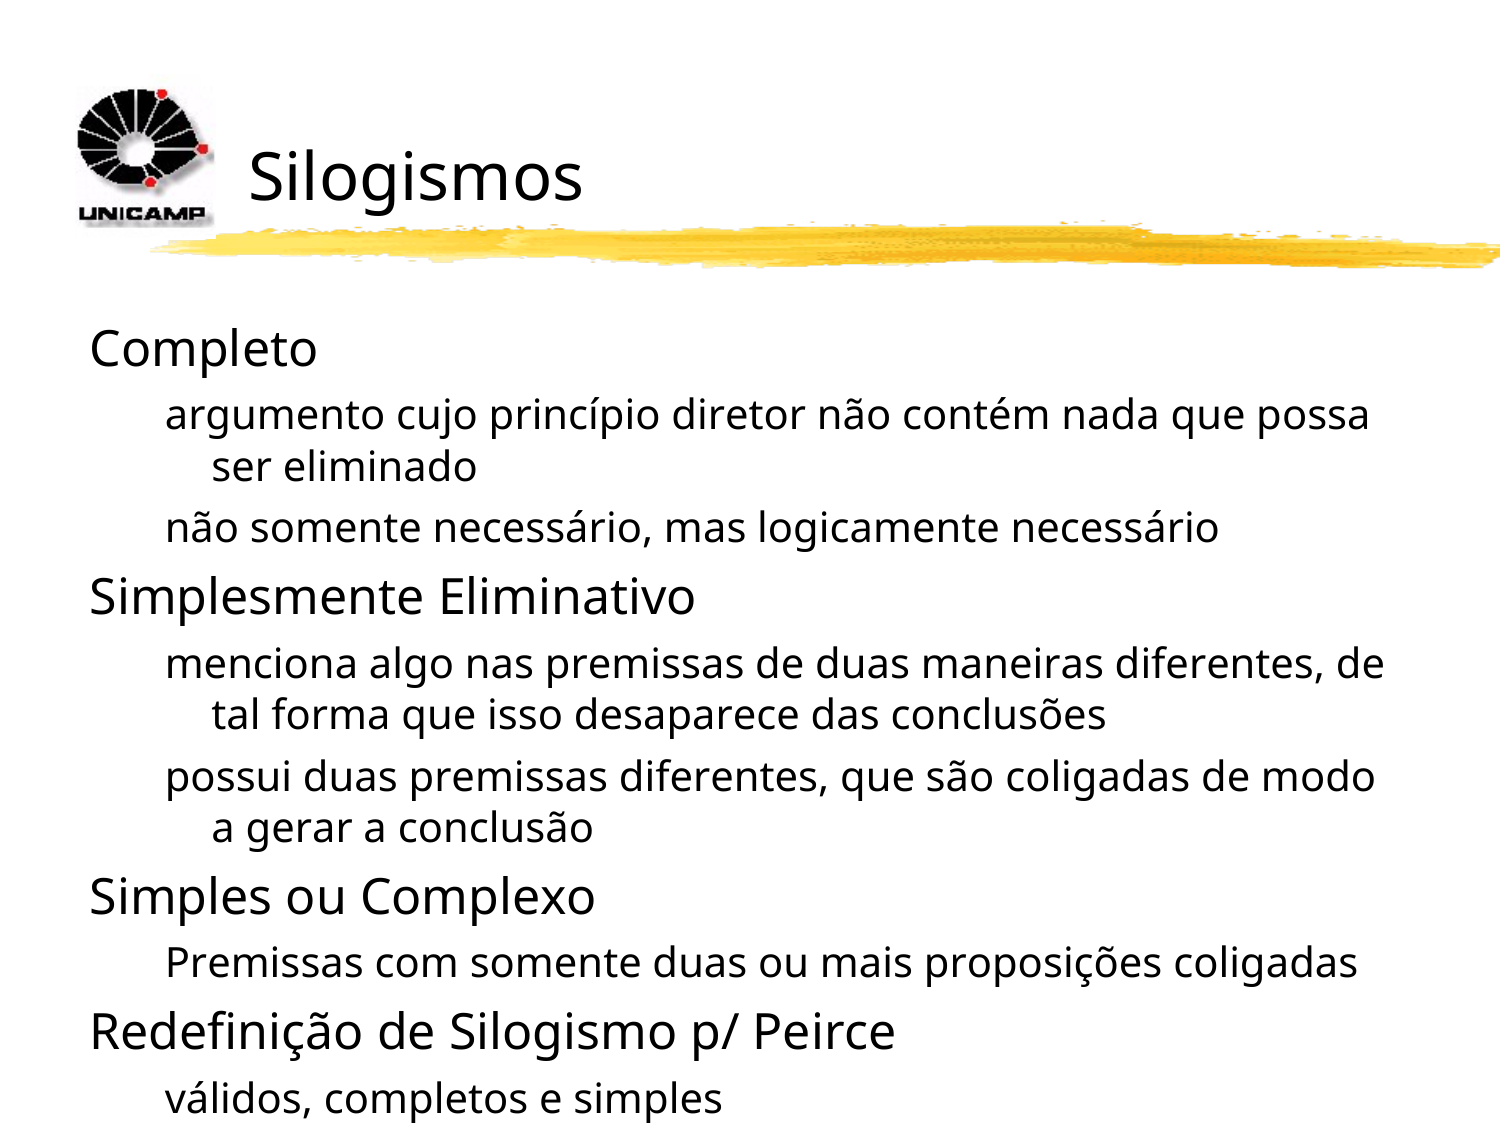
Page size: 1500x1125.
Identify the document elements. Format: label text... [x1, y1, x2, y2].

title Silogismos [233, 37, 1434, 225]
list Completo argumento cujo princípio diretor não contém nada que possa ser eliminado não somente necessário, mas logicamente necessário Simplesmente Eliminativo menciona algo nas premissas de duas maneiras diferentes, de tal forma que isso desaparece das conclusões possui duas premissas diferentes, que são coligadas de modo a gerar a conclusão Simples ou Complexo Premissas com somente duas ou mais proposições coligadas Redefinição de Silogismo p/ Peirce válidos, completos e simples [74, 309, 1417, 1007]
picture [75, 74, 1500, 279]
